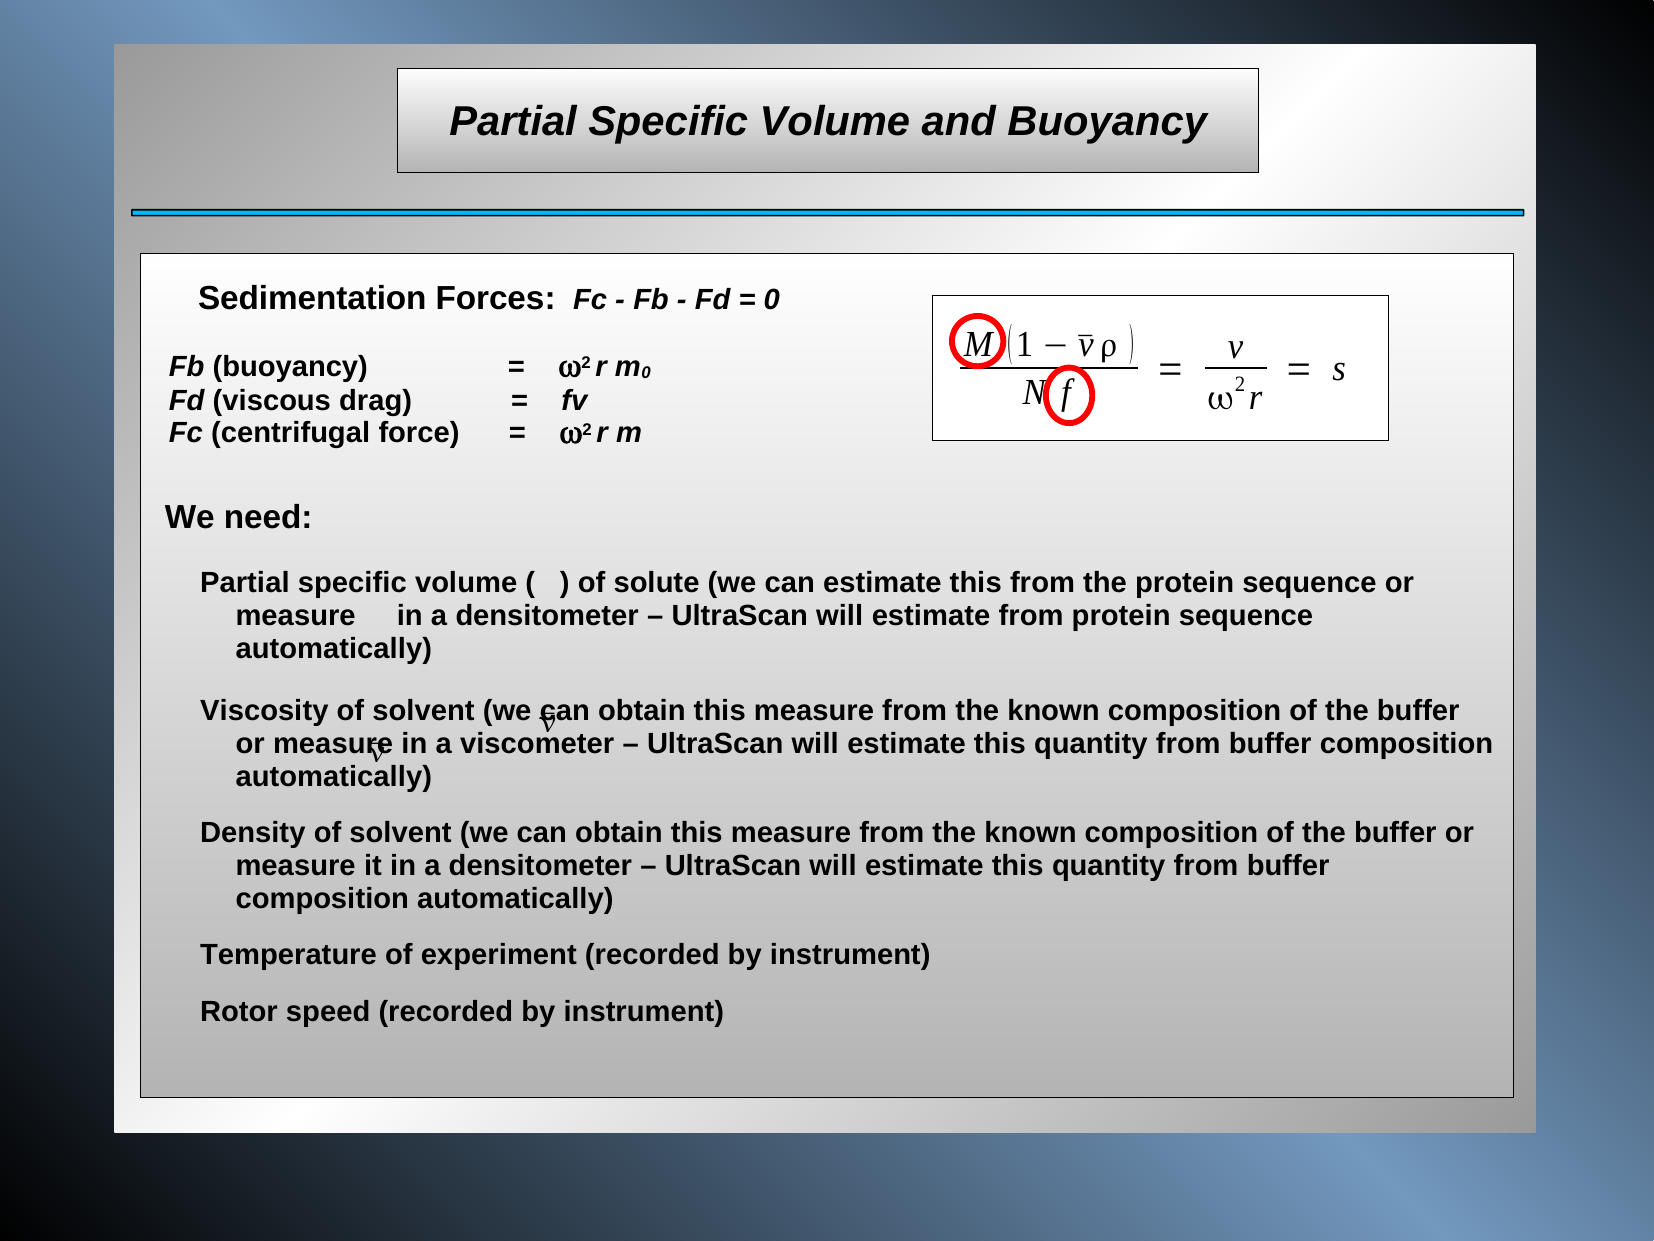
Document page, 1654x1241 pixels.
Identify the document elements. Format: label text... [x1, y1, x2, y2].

text_box [140, 253, 1514, 1098]
chart [532, 702, 563, 740]
chart [949, 321, 1355, 418]
chart [955, 321, 1000, 363]
chart [949, 321, 956, 333]
text_box [131, 209, 1524, 216]
chart [1049, 371, 1089, 418]
text_box We need: Partial specific volume ( ) of solute (we can estimate this from the protein sequence or measure in a densitometer – UltraScan will estimate from protein sequence automatically) Viscosity of solvent (we can obtain this measure from the known composition of the buffer or measure in a viscometer – UltraScan will estimate this quantity from buffer composition automatically) Density of solvent (we can obtain this measure from the known composition of the buffer or measure it in a densitometer – UltraScan will estimate this quantity from buffer composition automatically) Temperature of experiment (recorded by instrument) Rotor speed (recorded by instrument) [164, 498, 1497, 1034]
chart [361, 731, 392, 770]
text_box Sedimentation Forces: Fc - Fb - Fd = 0 Fb (buoyancy) = 2 r m0 Fd (viscous drag) = fv Fc (centrifugal force) = 2 r m [169, 280, 810, 489]
text_box Partial Specific Volume and Buoyancy [397, 68, 1259, 173]
